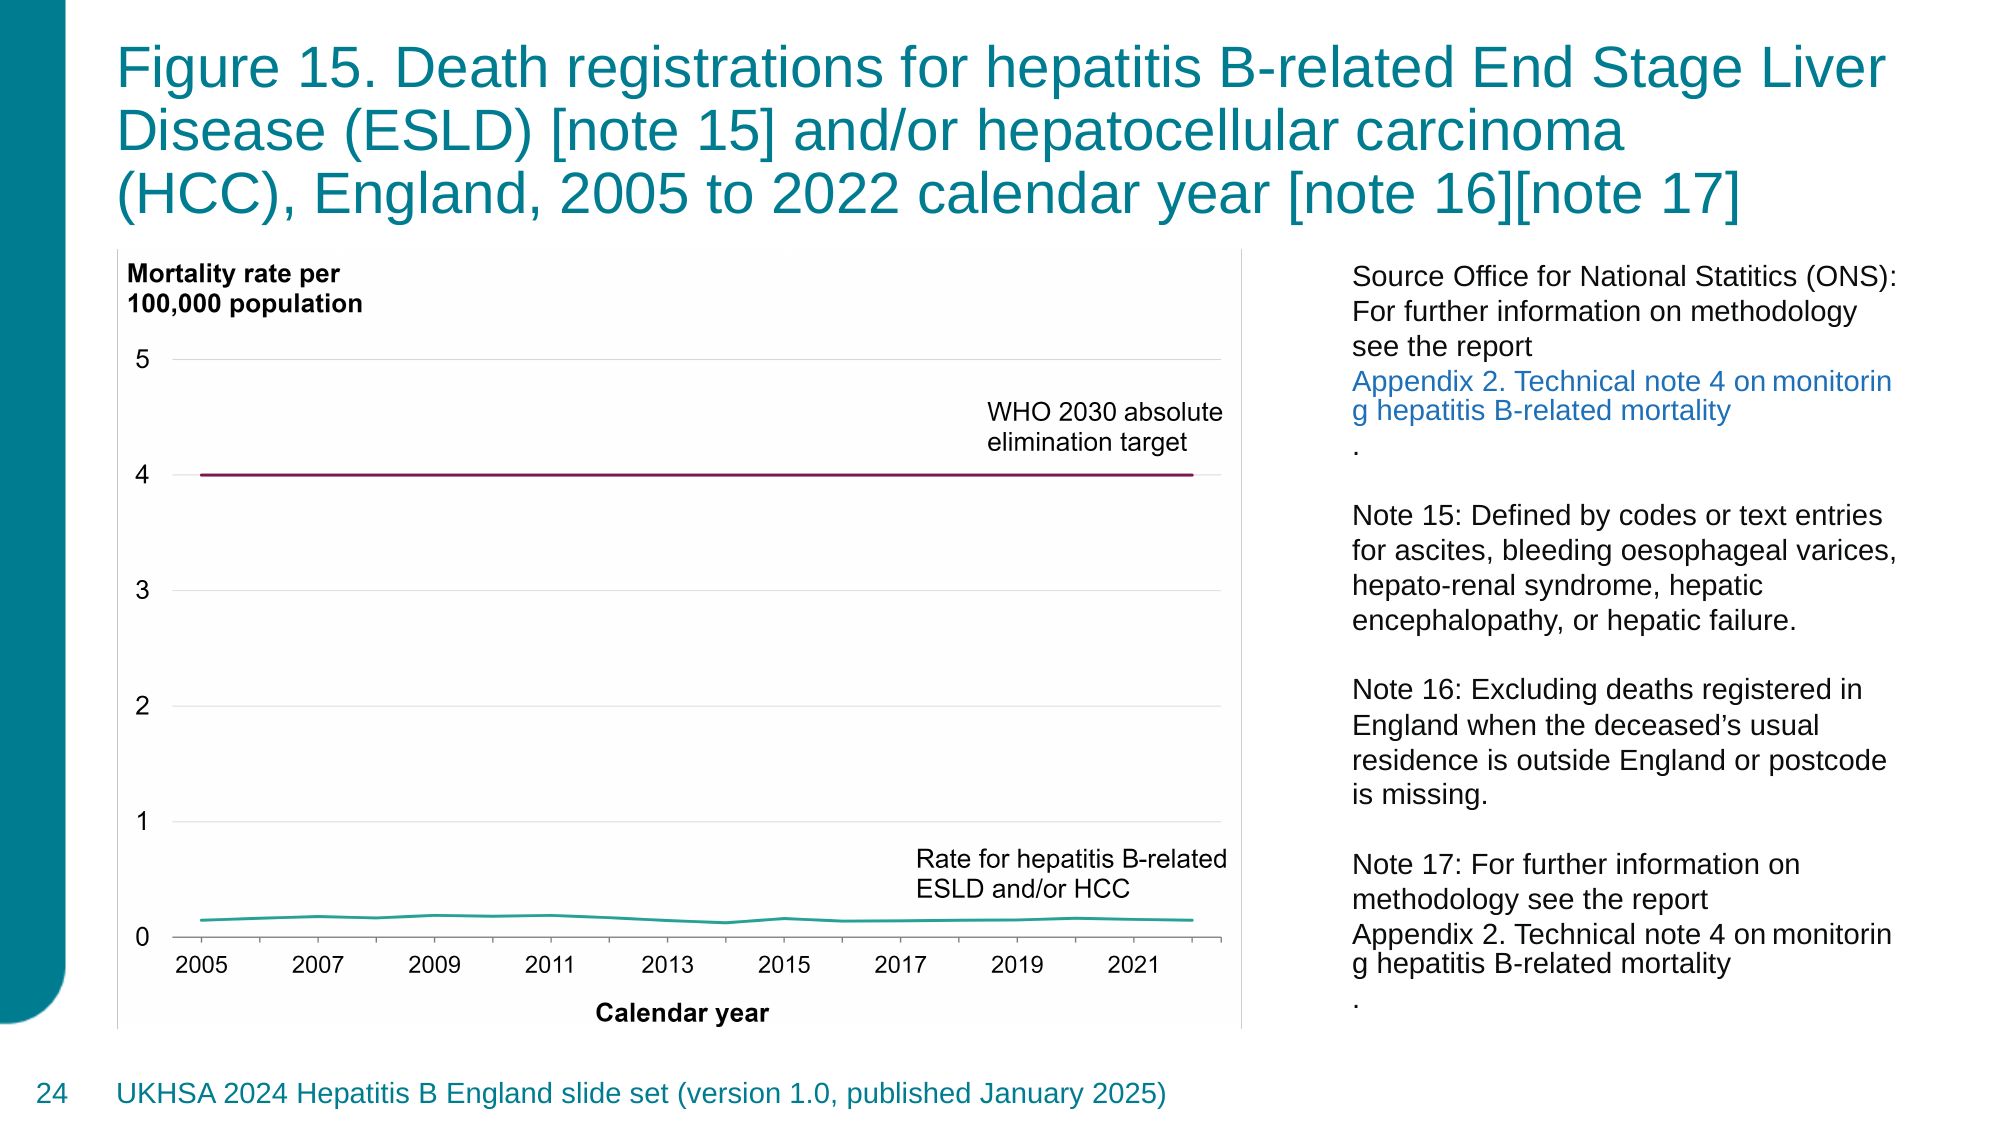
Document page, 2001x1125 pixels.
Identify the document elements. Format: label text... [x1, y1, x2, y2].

picture [117, 249, 1242, 1029]
text_box Source Office for National Statitics (ONS): For further information on methodology see the report Appendix 2. Technical note 4 on monitoring hepatitis B-related mortality. Note 15: Defined by codes or text entries for ascites, bleeding oesophageal varices, hepato-renal syndrome, hepatic encephalopathy, or hepatic failure. Note 16: Excluding deaths registered in England when the deceased’s usual residence is outside England or postcode is missing. Note 17: For further information on methodology see the report Appendix 2. Technical note 4 on monitoring hepatitis B-related mortality. [1337, 249, 1915, 972]
text_box UKHSA 2024 Hepatitis B England slide set (version 1.0, published January 2025) [101, 1061, 1743, 1122]
title Figure 15. Death registrations for hepatitis B-related End Stage Liver Disease (ESLD) [note 15] and/or hepatocellular carcinoma (HCC), England, 2005 to 2022 calendar year [note 16][note 17] [101, 29, 2000, 189]
text_box [3, 1061, 101, 1122]
